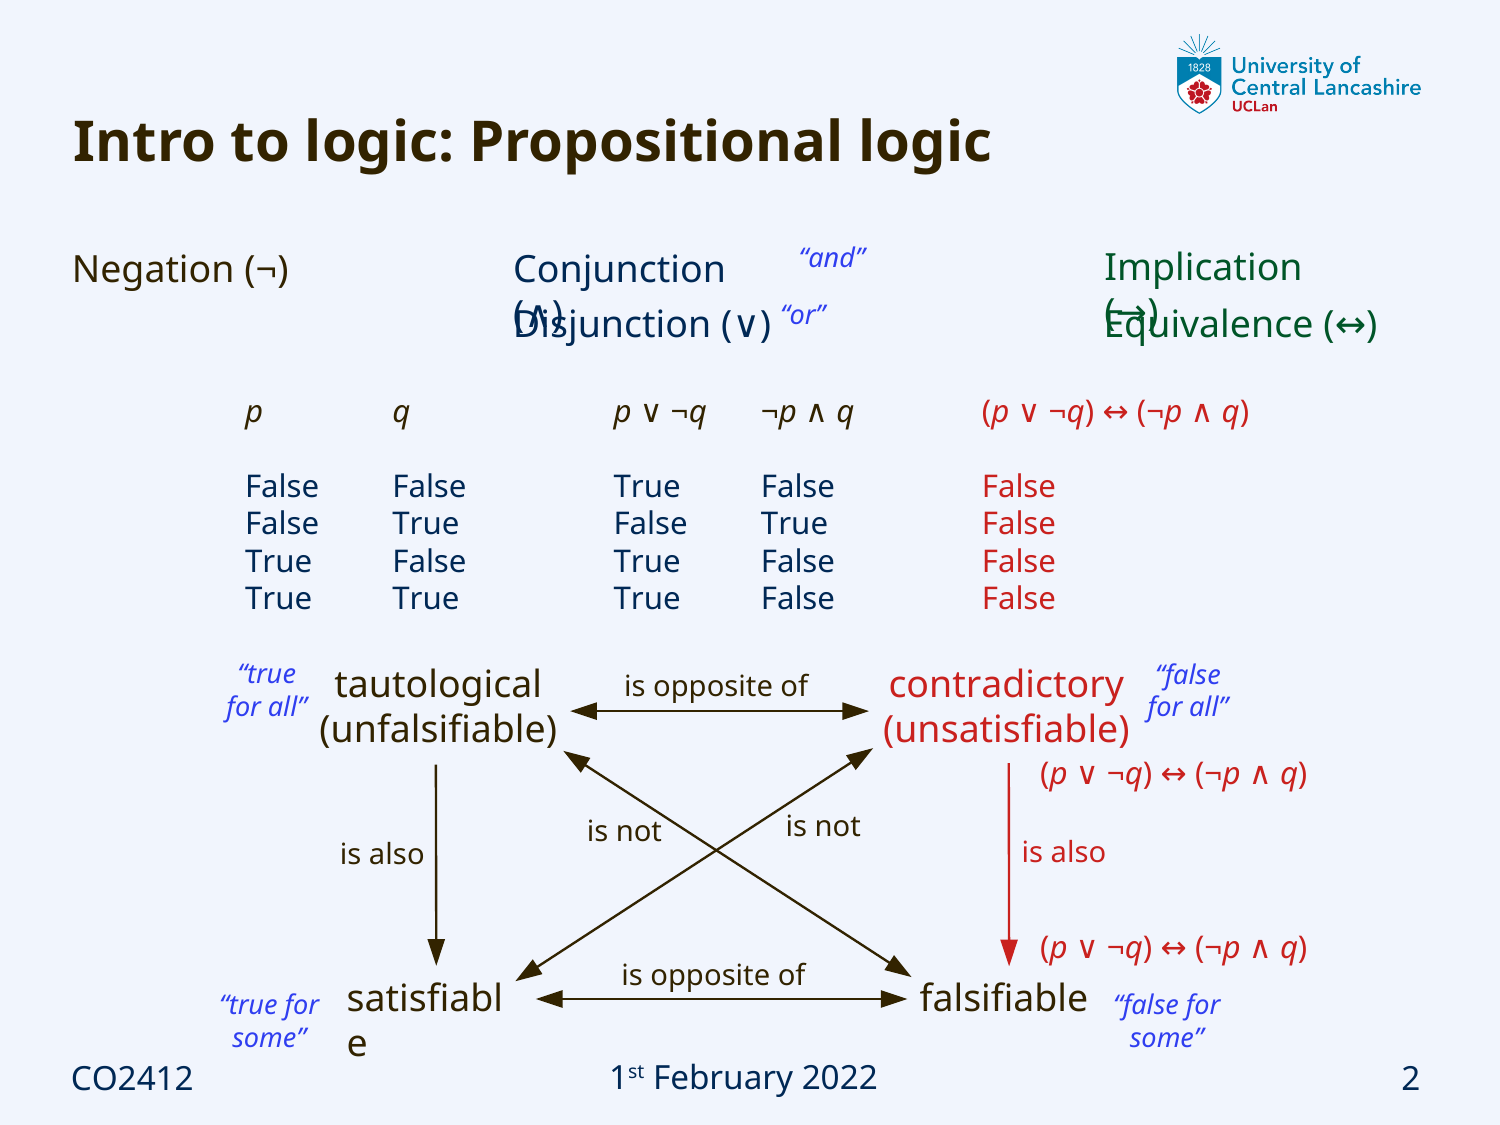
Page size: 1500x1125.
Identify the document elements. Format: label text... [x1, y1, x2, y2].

text_box Conjunction (∧) [498, 237, 801, 292]
text_box tautological (unfalsifiable) [273, 652, 604, 758]
text_box Disjunction (∨) [498, 292, 800, 353]
text_box falsifiable [904, 966, 1110, 1027]
text_box p q p ∨ ¬q ¬p ∧ q (p ∨ ¬q) ↔ (¬p ∧ q) False False True False False False True False True False True False True False False True True True False False [230, 383, 1282, 624]
text_box is not [553, 804, 695, 855]
text_box Equivalence (↔) [1088, 292, 1396, 353]
text_box “true for some” [187, 980, 351, 1061]
text_box “and” [767, 232, 897, 281]
text_box is also [998, 826, 1130, 876]
text_box contradictory (unsatisfiable) [841, 652, 1172, 758]
text_box is not [752, 799, 894, 850]
text_box is opposite of [559, 660, 874, 710]
text_box “or” [738, 290, 868, 338]
text_box (p ∨ ¬q) ↔ (¬p ∧ q) [1025, 745, 1335, 799]
text_box is also [316, 827, 448, 878]
text_box “true for all” [205, 649, 328, 730]
text_box (p ∨ ¬q) ↔ (¬p ∧ q) [1025, 920, 1335, 973]
text_box “false for some” [1085, 980, 1249, 1061]
text_box satisfiable [331, 966, 537, 1027]
text_box “false for all” [1126, 649, 1250, 730]
title Intro to logic: Propositional logic [58, 93, 1475, 186]
picture [1177, 34, 1421, 93]
text_box is opposite of [556, 949, 871, 1000]
text_box Negation (¬) [57, 237, 310, 298]
text_box Implication (→) [1089, 235, 1380, 296]
